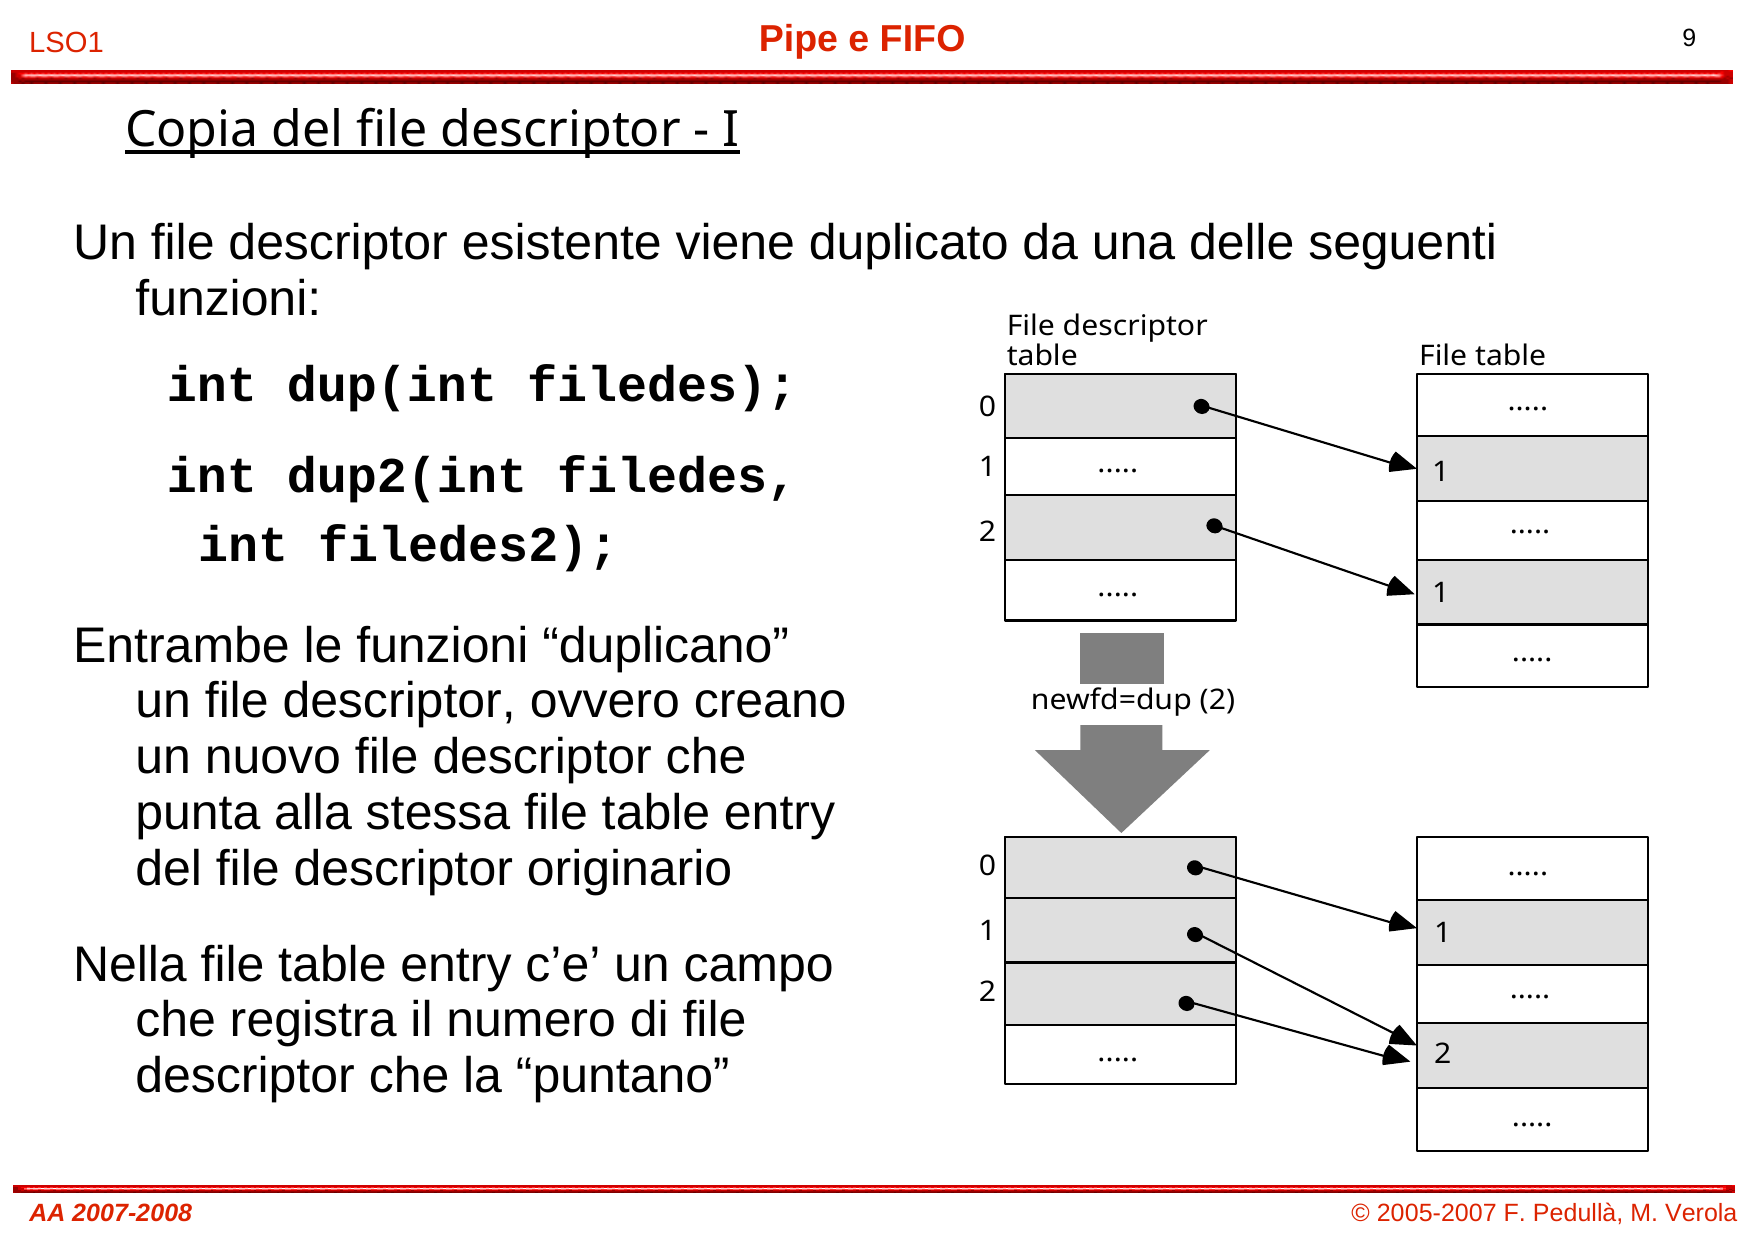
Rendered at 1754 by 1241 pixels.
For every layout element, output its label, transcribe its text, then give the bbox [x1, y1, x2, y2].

title Copia del file descriptor - I [62, 81, 803, 177]
picture [929, 284, 1650, 1153]
list Un file descriptor esistente viene duplicato da una delle seguenti funzioni: int dup(int filedes); int dup2(int filedes, int filedes2); Entrambe le funzioni “duplicano” un file descriptor, ovvero creano un nuovo file descriptor che punta alla stessa file table entry del file descriptor originario Nella file table entry c’e’ un campo che registra il numero di file descriptor che la “puntano” [58, 206, 1696, 1111]
picture [11, 70, 1733, 84]
picture [13, 1185, 1735, 1193]
